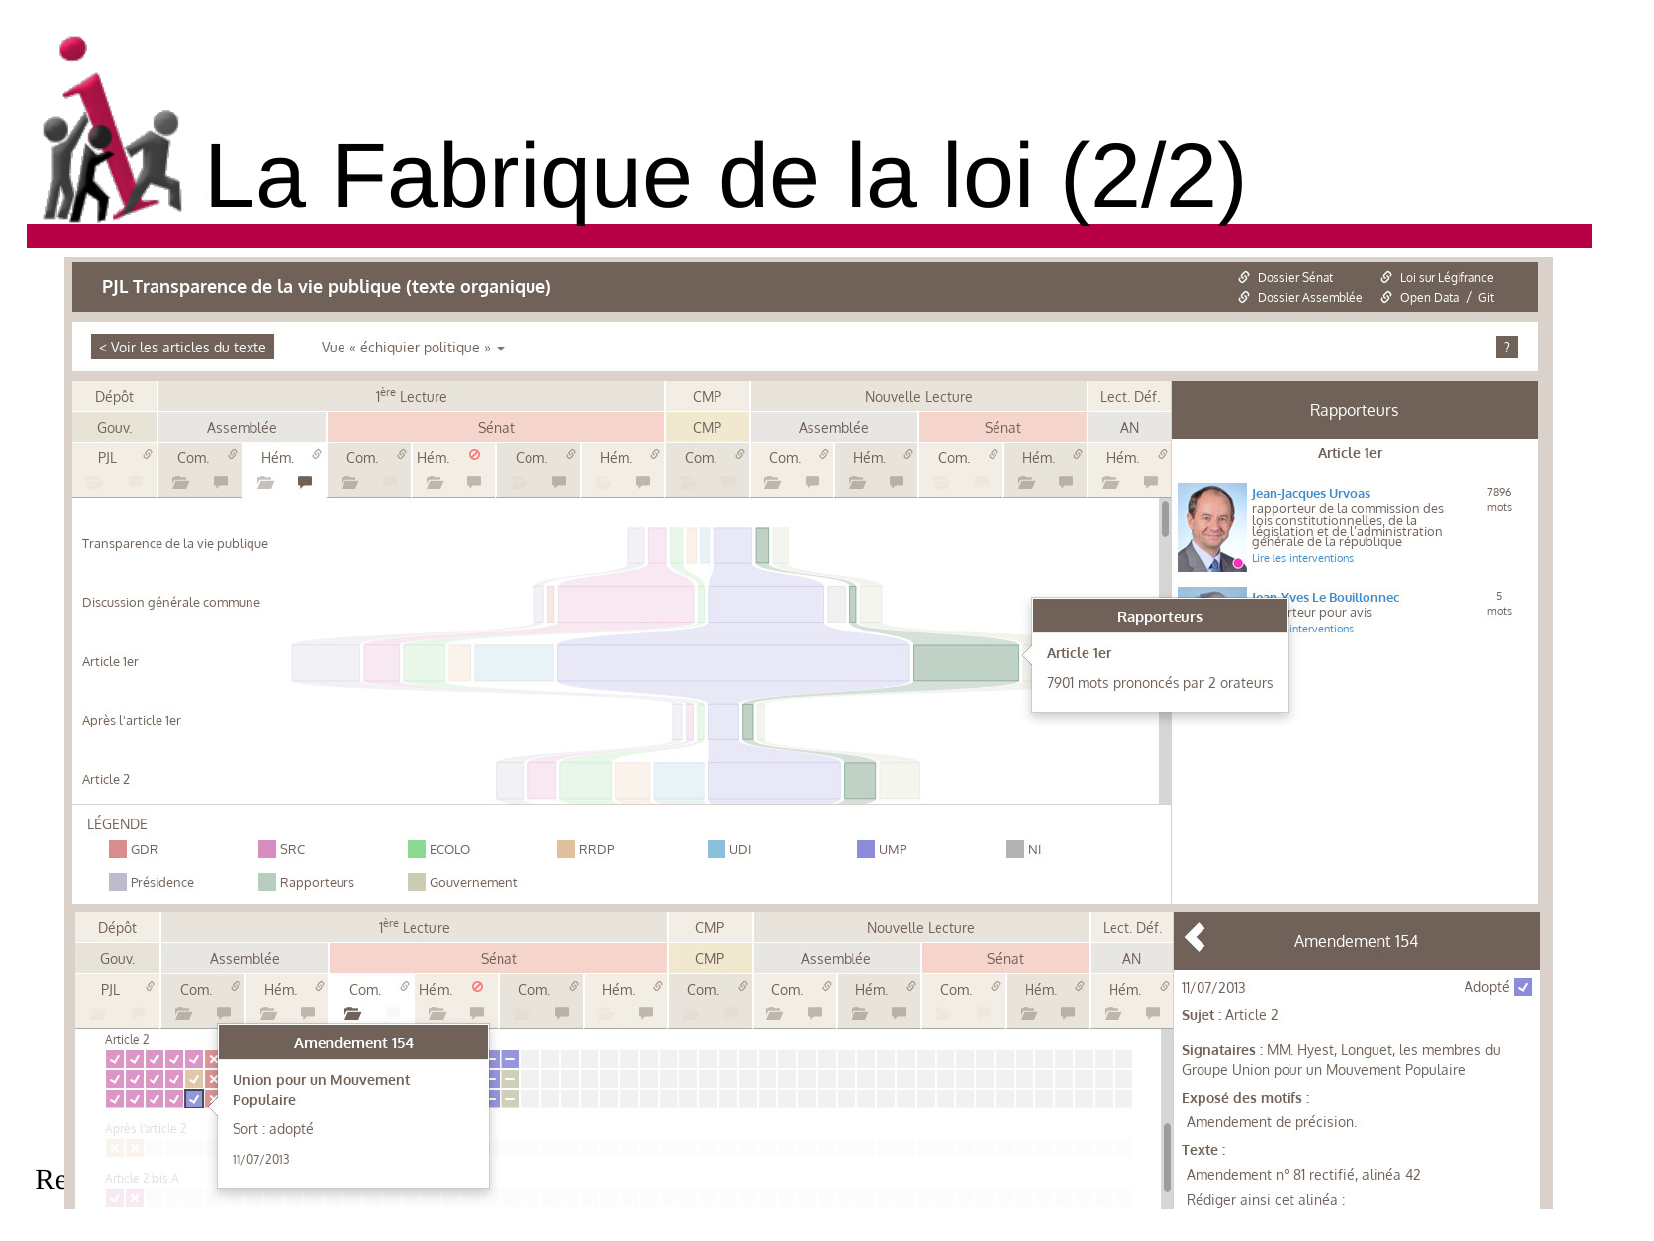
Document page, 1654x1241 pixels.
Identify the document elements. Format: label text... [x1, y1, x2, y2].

picture [27, 31, 208, 224]
title La Fabrique de la loi (2/2) [204, 72, 1593, 280]
picture [64, 257, 1553, 1209]
